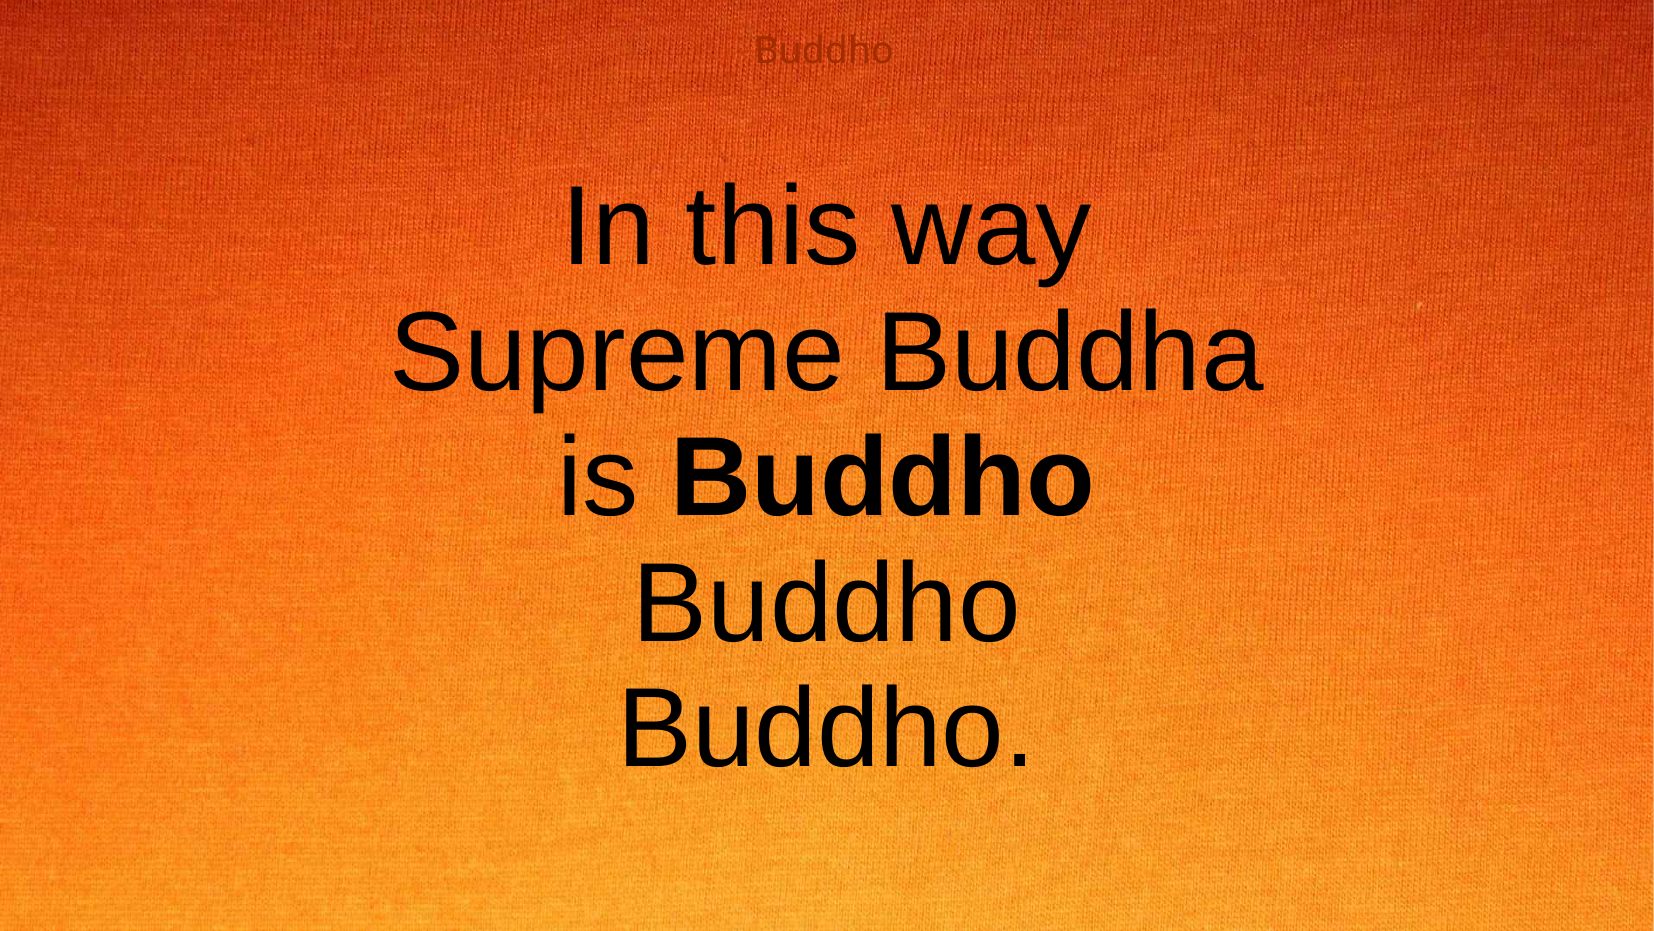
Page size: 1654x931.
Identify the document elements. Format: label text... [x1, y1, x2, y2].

text_box Buddho [1, 16, 1654, 77]
subtitle In this way Supreme Buddha is Buddho Buddho Buddho. [82, 89, 1571, 864]
picture [0, 0, 1654, 931]
